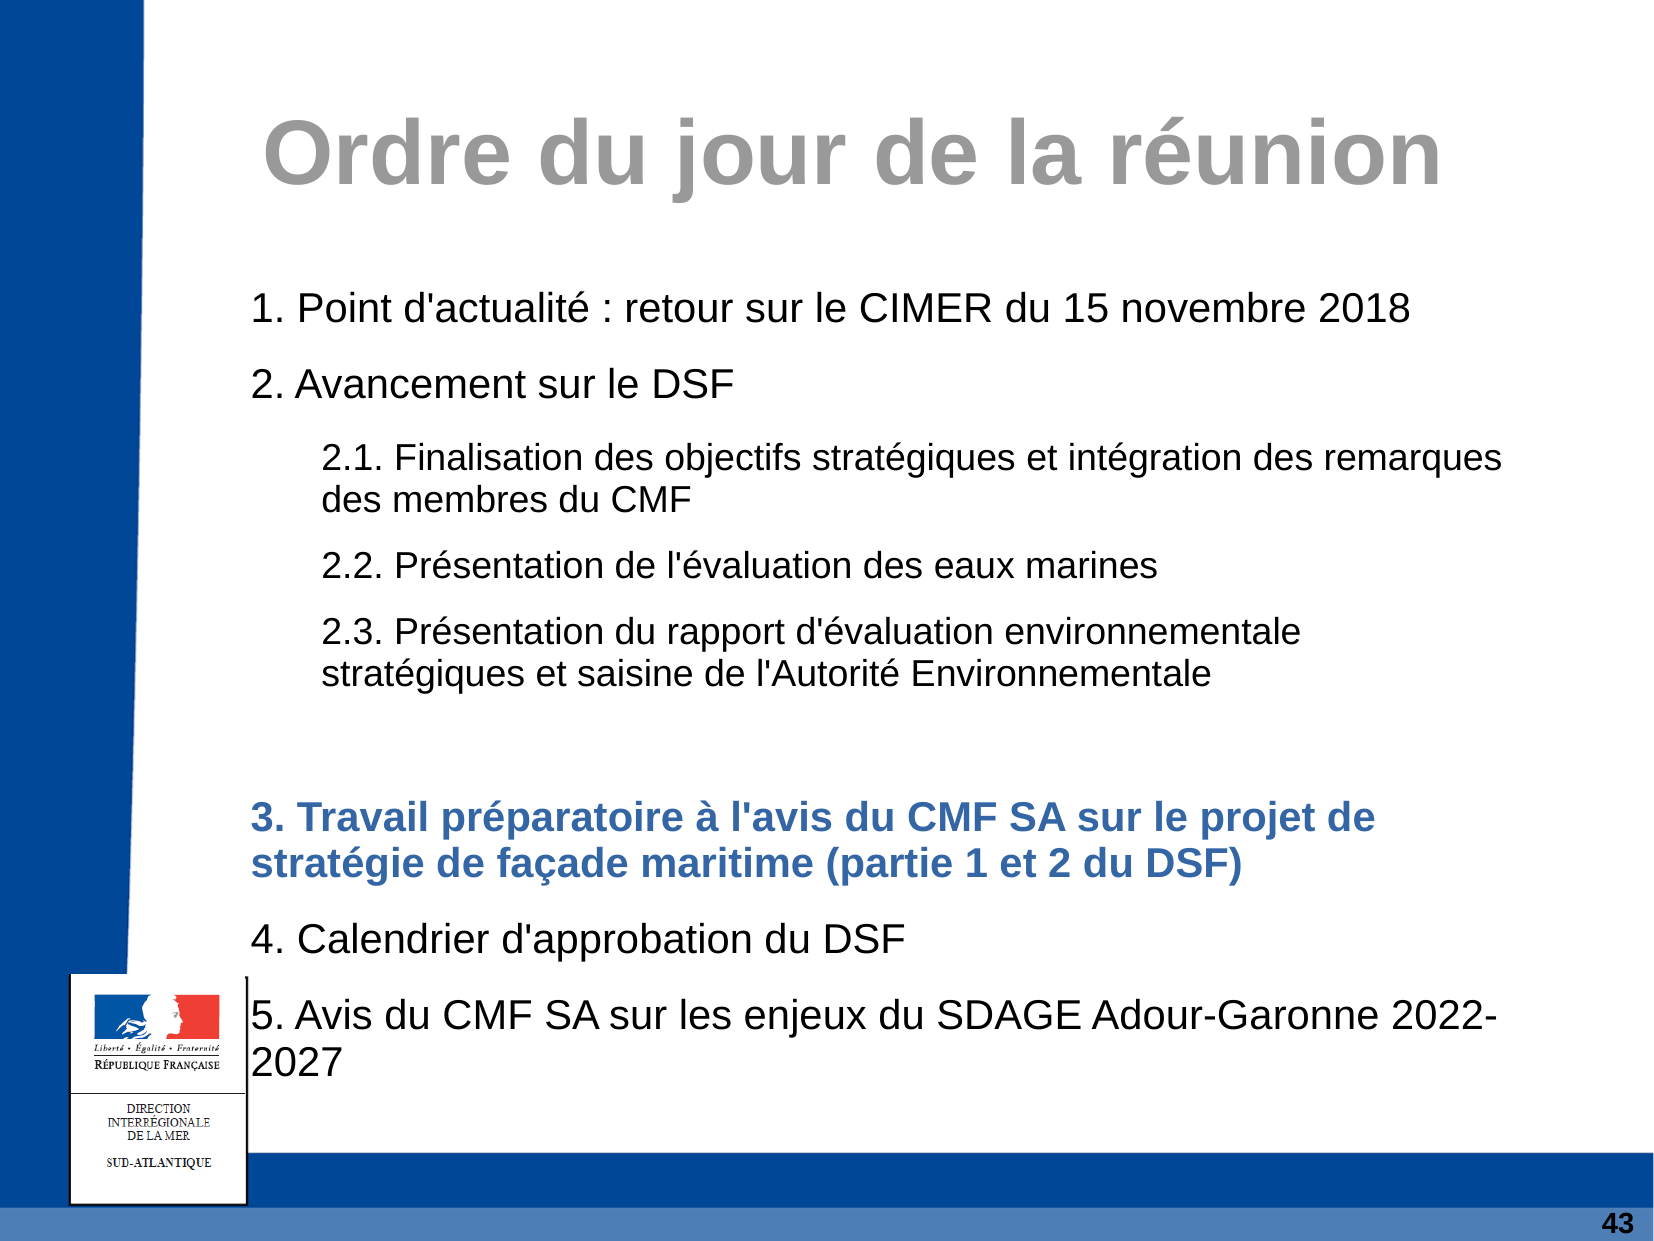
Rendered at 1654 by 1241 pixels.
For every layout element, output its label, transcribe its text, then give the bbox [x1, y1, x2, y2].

list 1. Point d'actualité : retour sur le CIMER du 15 novembre 2018 2. Avancement sur le DSF 2.1. Finalisation des objectifs stratégiques et intégration des remarques des membres du CMF 2.2. Présentation de l'évaluation des eaux marines 2.3. Présentation du rapport d'évaluation environnementale stratégiques et saisine de l'Autorité Environnementale 3. Travail préparatoire à l'avis du CMF SA sur le projet de stratégie de façade maritime (partie 1 et 2 du DSF) 4. Calendrier d'approbation du DSF 5. Avis du CMF SA sur les enjeux du SDAGE Adour-Garonne 2022-2027 [179, 284, 1509, 1195]
picture [0, 0, 1654, 1241]
title Ordre du jour de la réunion [136, 56, 1571, 250]
